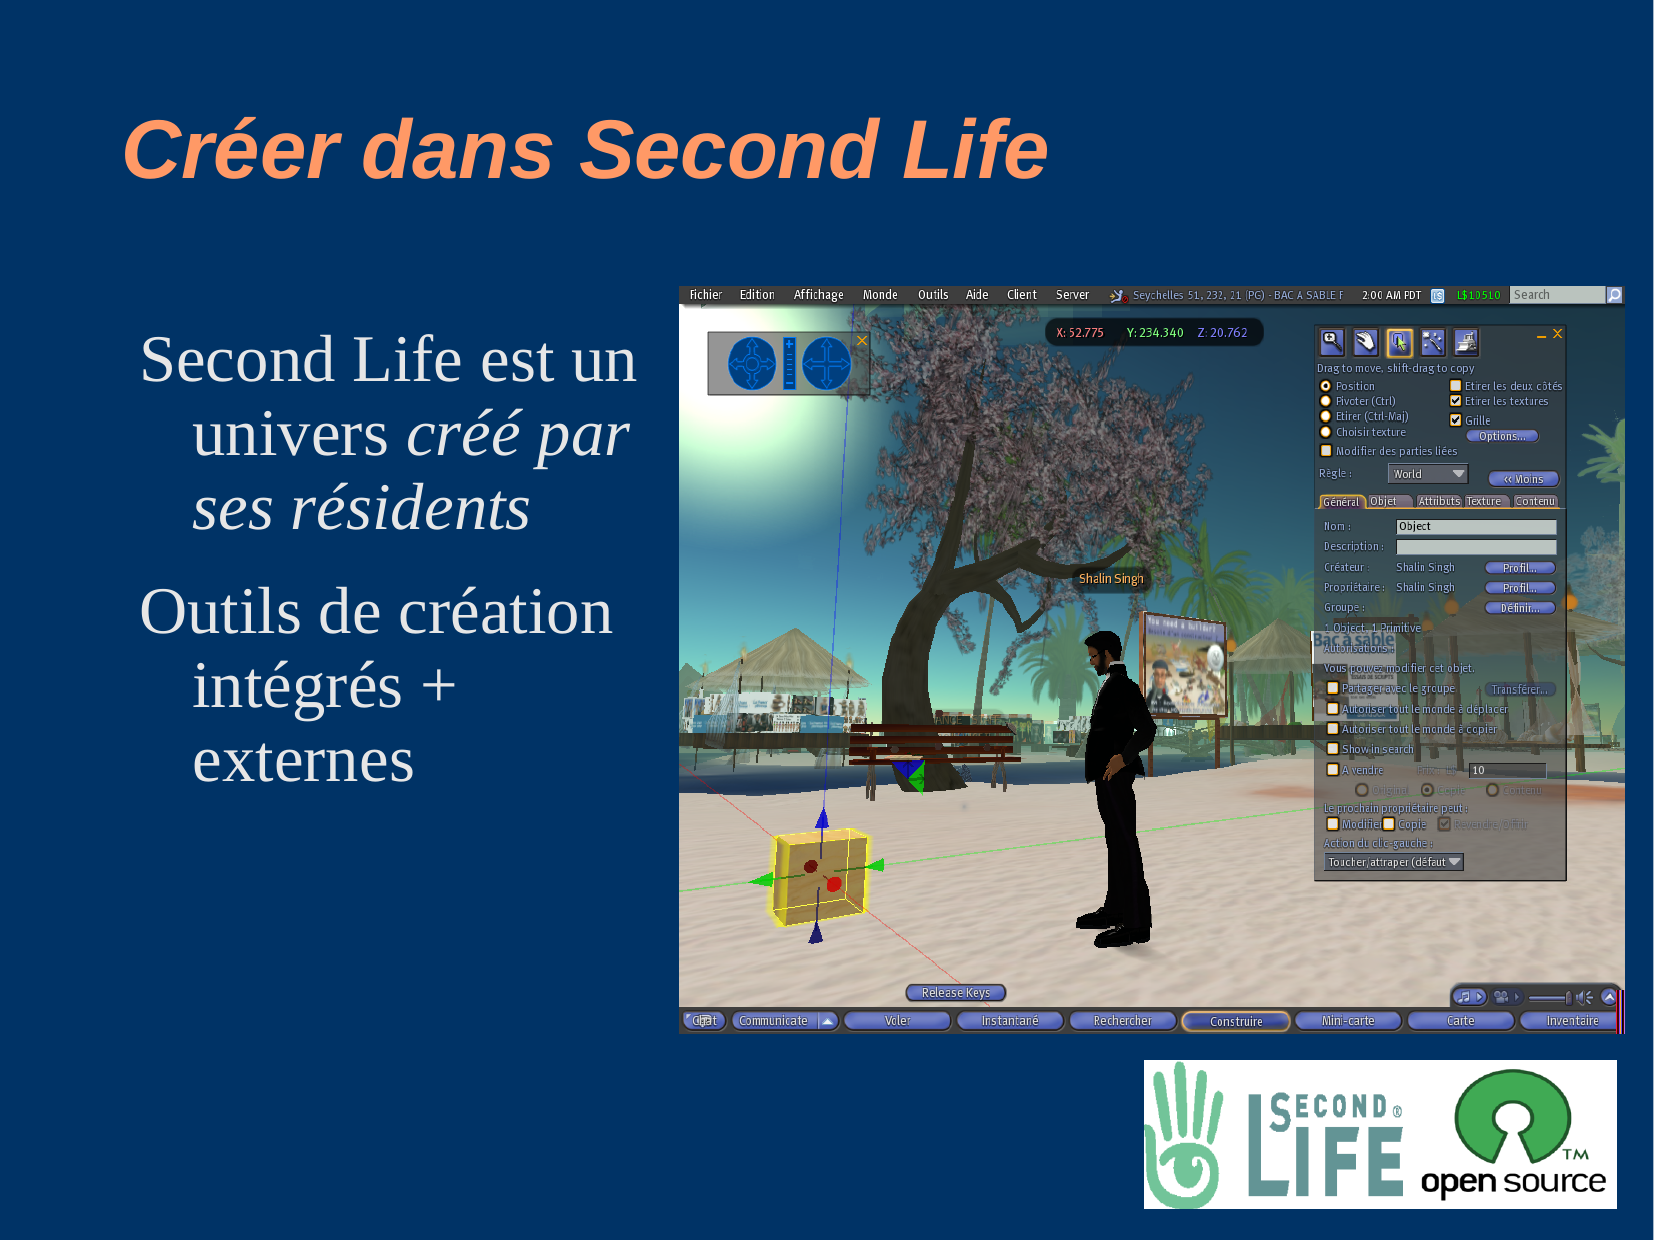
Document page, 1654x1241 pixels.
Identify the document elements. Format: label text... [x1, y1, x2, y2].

title Créer dans Second Life [121, 53, 1534, 246]
list Second Life est un univers créé par ses résidents Outils de création intégrés + externes [121, 322, 680, 1118]
picture [679, 286, 1625, 1034]
picture [1144, 1060, 1617, 1209]
